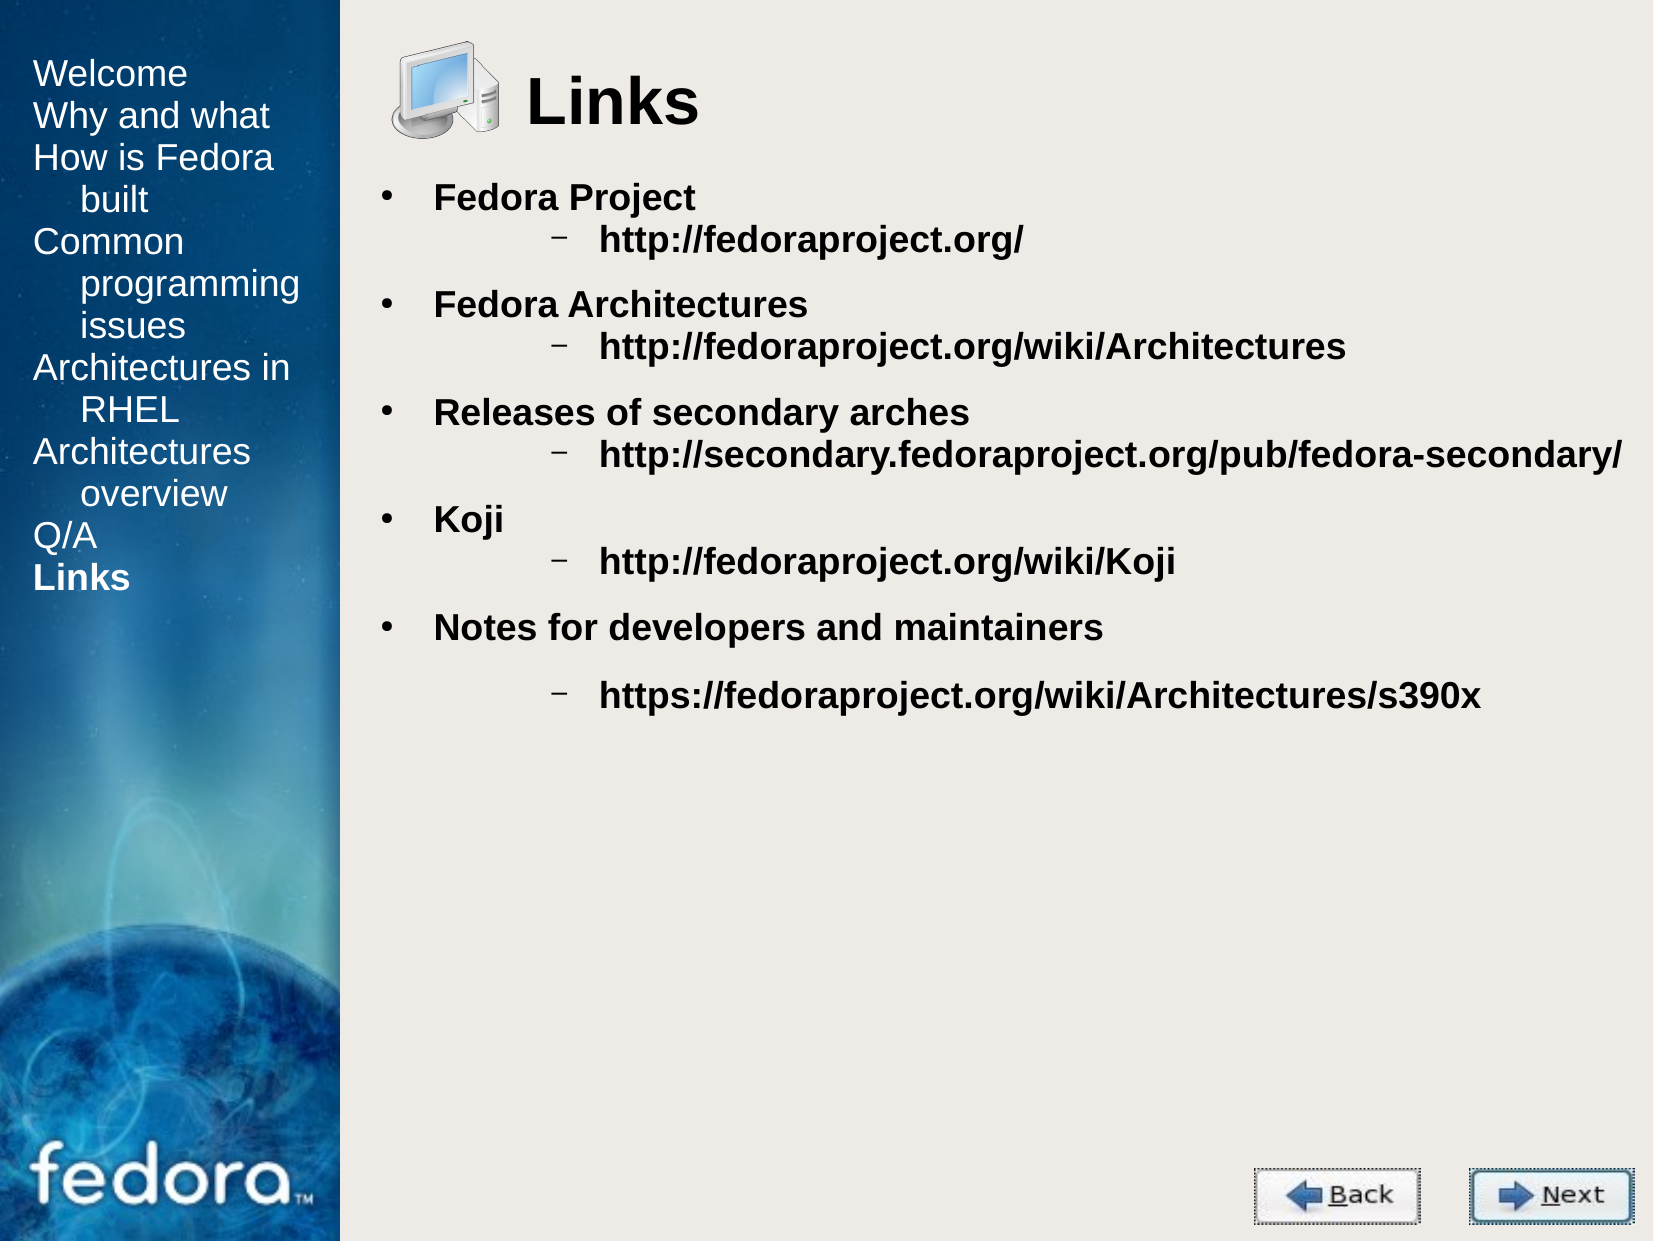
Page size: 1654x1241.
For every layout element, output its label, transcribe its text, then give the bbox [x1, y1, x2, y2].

list Fedora Project http://fedoraproject.org/ Fedora Architectures http://fedoraproject.org/wiki/Architectures Releases of secondary arches http://secondary.fedoraproject.org/pub/fedora-secondary/ Koji http://fedoraproject.org/wiki/Koji Notes for developers and maintainers https://fedoraproject.org/wiki/Architectures/s390x [362, 175, 1654, 1147]
text_box Welcome Why and what How is Fedora built Common programming issues Architectures in RHEL Architectures overview Q/A Links [18, 45, 327, 607]
text_box Links [511, 56, 1316, 147]
picture [0, 0, 1654, 1241]
